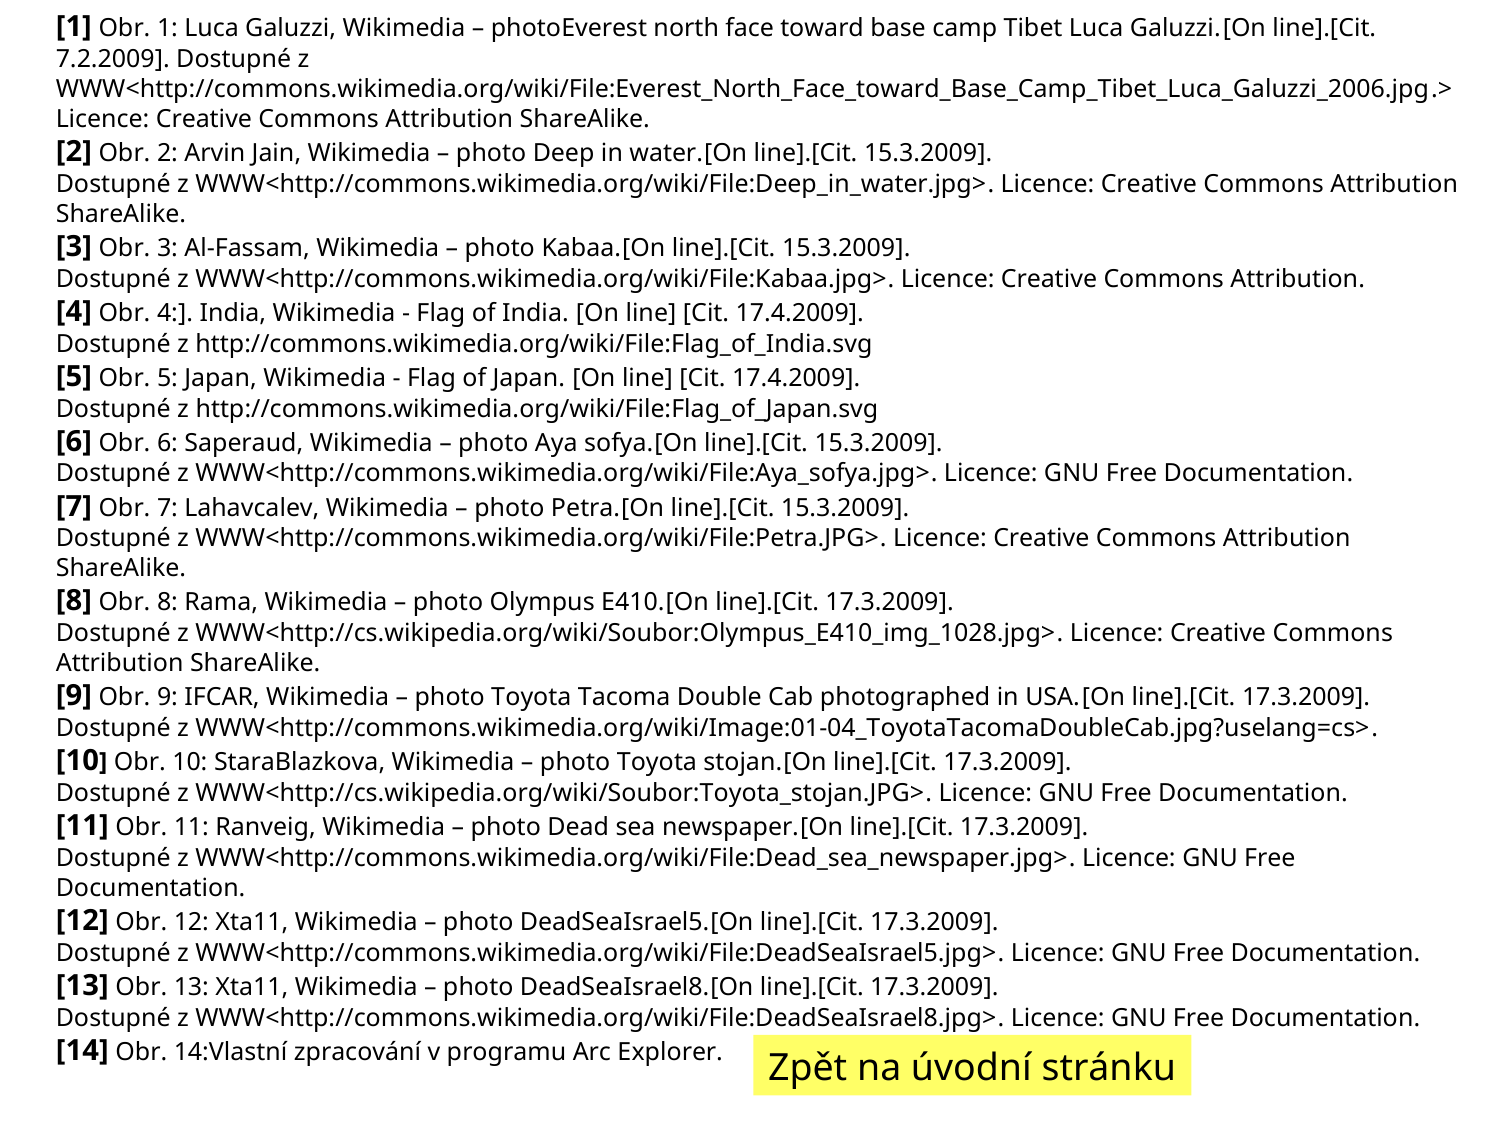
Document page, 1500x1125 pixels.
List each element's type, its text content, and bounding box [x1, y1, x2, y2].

text_box Zpět na úvodní stránku [753, 1034, 1192, 1096]
text_box [1] Obr. 1: Luca Galuzzi, Wikimedia – photoEverest north face toward base camp Tibet Luca Galuzzi.[On line].[Cit. 7.2.2009]. Dostupné z WWW<http://commons.wikimedia.org/wiki/File:Everest_North_Face_toward_Base_Camp_Tibet_Luca_Galuzzi_2006.jpg.> Licence: Creative Commons Attribution ShareAlike. [2] Obr. 2: Arvin Jain, Wikimedia – photo Deep in water.[On line].[Cit. 15.3.2009]. Dostupné z WWW<http://commons.wikimedia.org/wiki/File:Deep_in_water.jpg>. Licence: Creative Commons Attribution ShareAlike. [3] Obr. 3: Al-Fassam, Wikimedia – photo Kabaa.[On line].[Cit. 15.3.2009]. Dostupné z WWW<http://commons.wikimedia.org/wiki/File:Kabaa.jpg>. Licence: Creative Commons Attribution. [4] Obr. 4:]. India, Wikimedia - Flag of India. [On line] [Cit. 17.4.2009]. Dostupné z http://commons.wikimedia.org/wiki/File:Flag_of_India.svg [5] Obr. 5: Japan, Wikimedia - Flag of Japan. [On line] [Cit. 17.4.2009]. Dostupné z http://commons.wikimedia.org/wiki/File:Flag_of_Japan.svg [6] Obr. 6: Saperaud, Wikimedia – photo Aya sofya.[On line].[Cit. 15.3.2009]. Dostupné z WWW<http://commons.wikimedia.org/wiki/File:Aya_sofya.jpg>. Licence: GNU Free Documentation. [7] Obr. 7: Lahavcalev, Wikimedia – photo Petra.[On line].[Cit. 15.3.2009]. Dostupné z WWW<http://commons.wikimedia.org/wiki/File:Petra.JPG>. Licence: Creative Commons Attribution ShareAlike. [8] Obr. 8: Rama, Wikimedia – photo Olympus E410.[On line].[Cit. 17.3.2009]. Dostupné z WWW<http://cs.wikipedia.org/wiki/Soubor:Olympus_E410_img_1028.jpg>. Licence: Creative Commons Attribution ShareAlike. [9] Obr. 9: IFCAR, Wikimedia – photo Toyota Tacoma Double Cab photographed in USA.[On line].[Cit. 17.3.2009]. Dostupné z WWW<http://commons.wikimedia.org/wiki/Image:01-04_ToyotaTacomaDoubleCab.jpg?uselang=cs>. [10] Obr. 10: StaraBlazkova, Wikimedia – photo Toyota stojan.[On line].[Cit. 17.3.2009]. Dostupné z WWW<http://cs.wikipedia.org/wiki/Soubor:Toyota_stojan.JPG>. Licence: GNU Free Documentation. [11] Obr. 11: Ranveig, Wikimedia – photo Dead sea newspaper.[On line].[Cit. 17.3.2009]. Dostupné z WWW<http://commons.wikimedia.org/wiki/File:Dead_sea_newspaper.jpg>. Licence: GNU Free Documentation. [12] Obr. 12: Xta11, Wikimedia – photo DeadSeaIsrael5.[On line].[Cit. 17.3.2009]. Dostupné z WWW<http://commons.wikimedia.org/wiki/File:DeadSeaIsrael5.jpg>. Licence: GNU Free Documentation. [13] Obr. 13: Xta11, Wikimedia – photo DeadSeaIsrael8.[On line].[Cit. 17.3.2009]. Dostupné z WWW<http://commons.wikimedia.org/wiki/File:DeadSeaIsrael8.jpg>. Licence: GNU Free Documentation. [14] Obr. 14:Vlastní zpracování v programu Arc Explorer. [41, 0, 1500, 1104]
